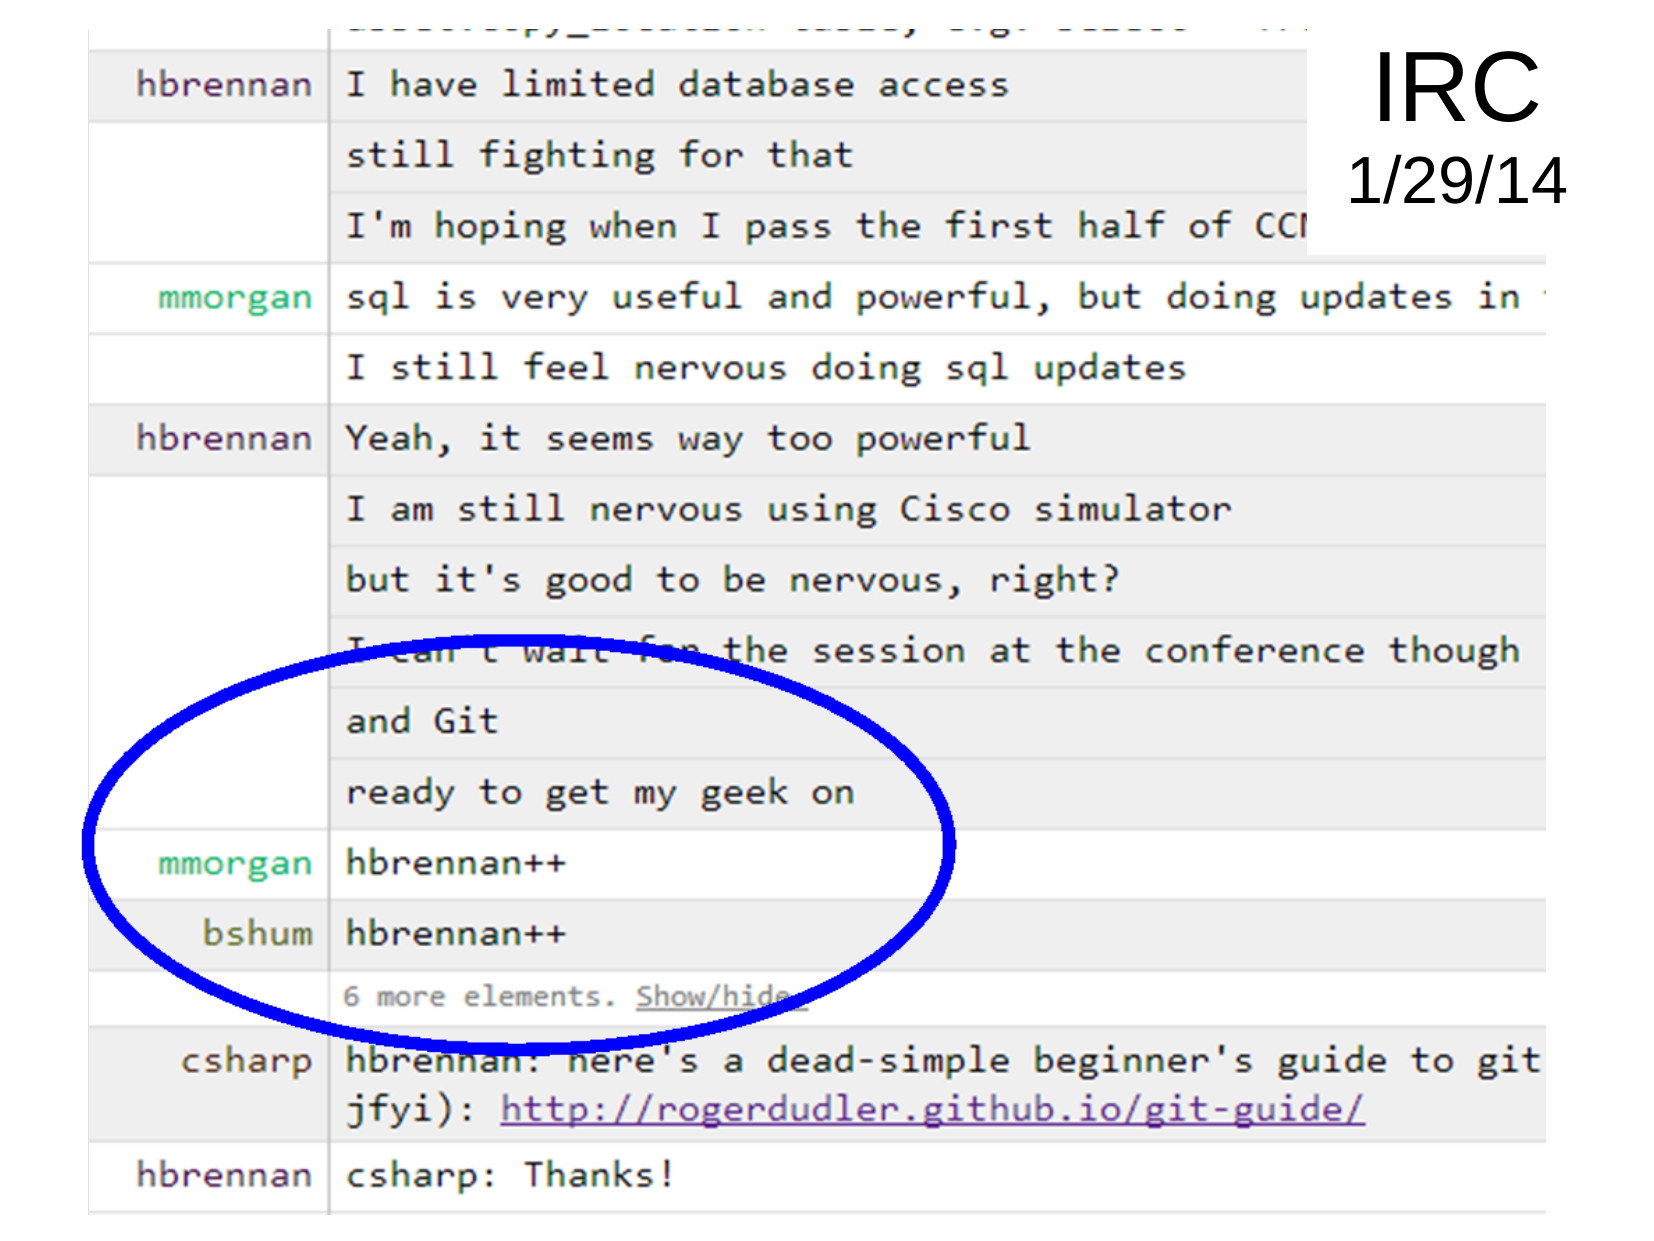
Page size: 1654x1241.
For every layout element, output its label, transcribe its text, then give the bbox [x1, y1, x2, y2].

text_box IRC 1/29/14 [1307, 24, 1608, 256]
picture [75, 29, 1546, 1216]
